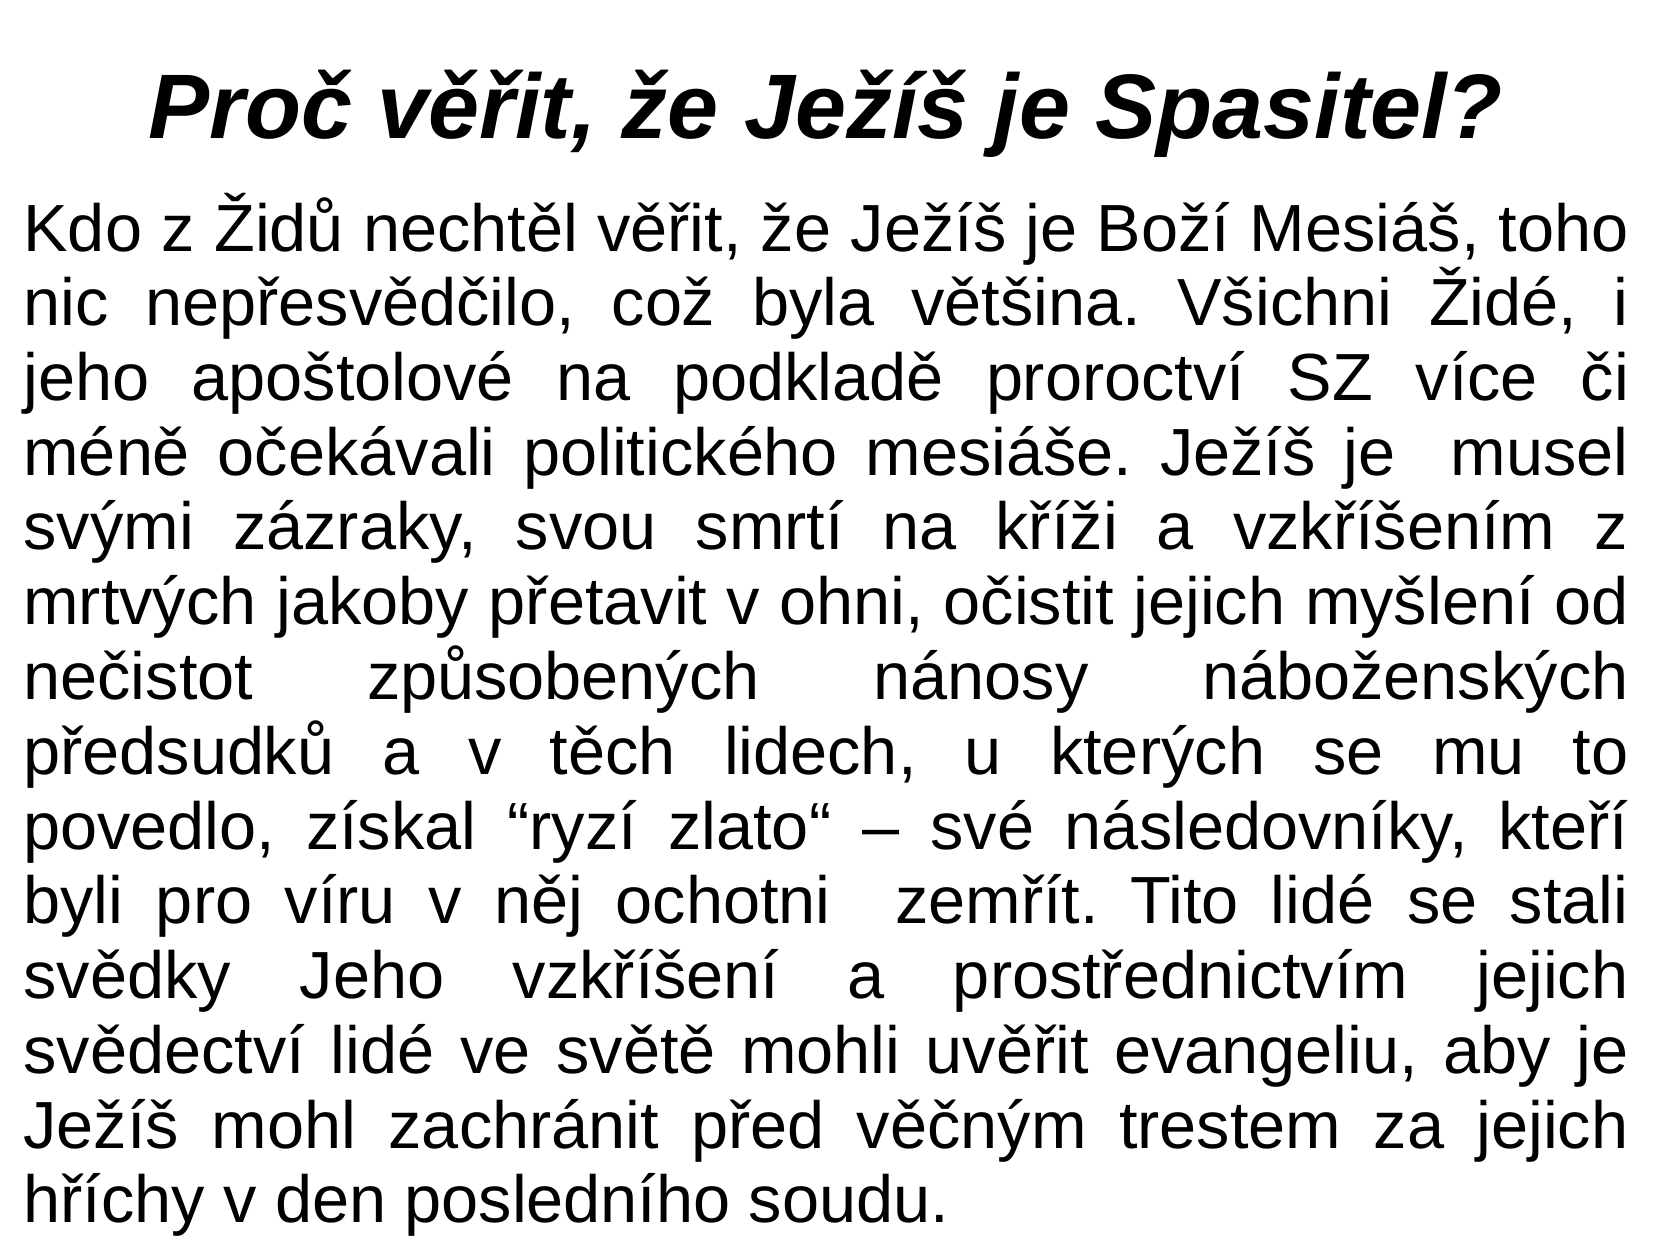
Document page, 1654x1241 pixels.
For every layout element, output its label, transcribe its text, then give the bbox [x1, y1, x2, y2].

subtitle Kdo z Židů nechtěl věřit, že Ježíš je Boží Mesiáš, toho nic nepřesvědčilo, což byla většina. Všichni Židé, i jeho apoštolové na podkladě proroctví SZ více či méně očekávali politického mesiáše. Ježíš je musel svými zázraky, svou smrtí na kříži a vzkříšením z mrtvých jakoby přetavit v ohni, očistit jejich myšlení od nečistot způsobených nánosy náboženských předsudků a v těch lidech, u kterých se mu to povedlo, získal “ryzí zlato“ – své následovníky, kteří byli pro víru v něj ochotni zemřít. Tito lidé se stali svědky Jeho vzkříšení a prostřednictvím jejich svědectví lidé ve světě mohli uvěřit evangeliu, aby je Ježíš mohl zachránit před věčným trestem za jejich hříchy v den posledního soudu. [23, 0, 1630, 1241]
